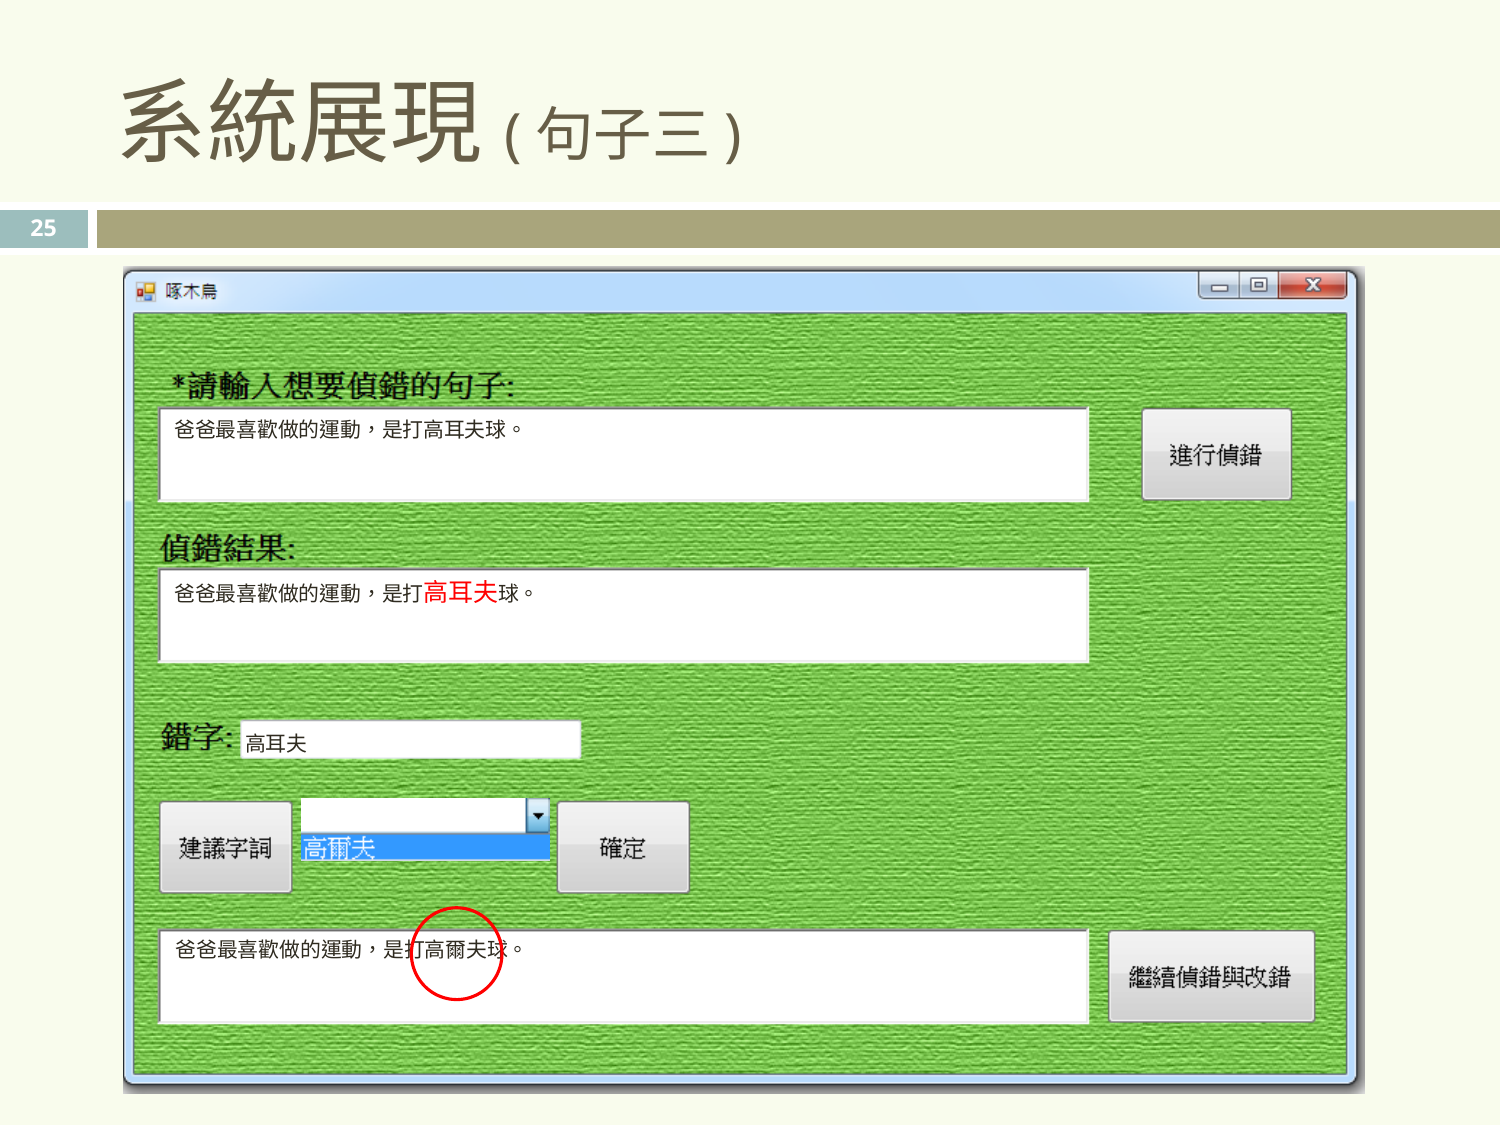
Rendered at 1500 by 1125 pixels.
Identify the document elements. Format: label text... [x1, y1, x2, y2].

title 系統展現(句子三) [100, 37, 1438, 201]
picture [123, 266, 1365, 1095]
text_box 高耳夫 [230, 722, 324, 764]
text_box 爸爸最喜歡做的運動，是打高爾夫球。 [160, 928, 892, 1066]
text_box 爸爸最喜歡做的運動，是打高爾夫球。 [413, 928, 500, 998]
text_box 25 [0, 208, 88, 249]
text_box 爸爸最喜歡做的運動，是打高耳夫球。 [159, 569, 1093, 615]
text_box 爸爸最喜歡做的運動，是打高耳夫球。 [159, 409, 1093, 450]
